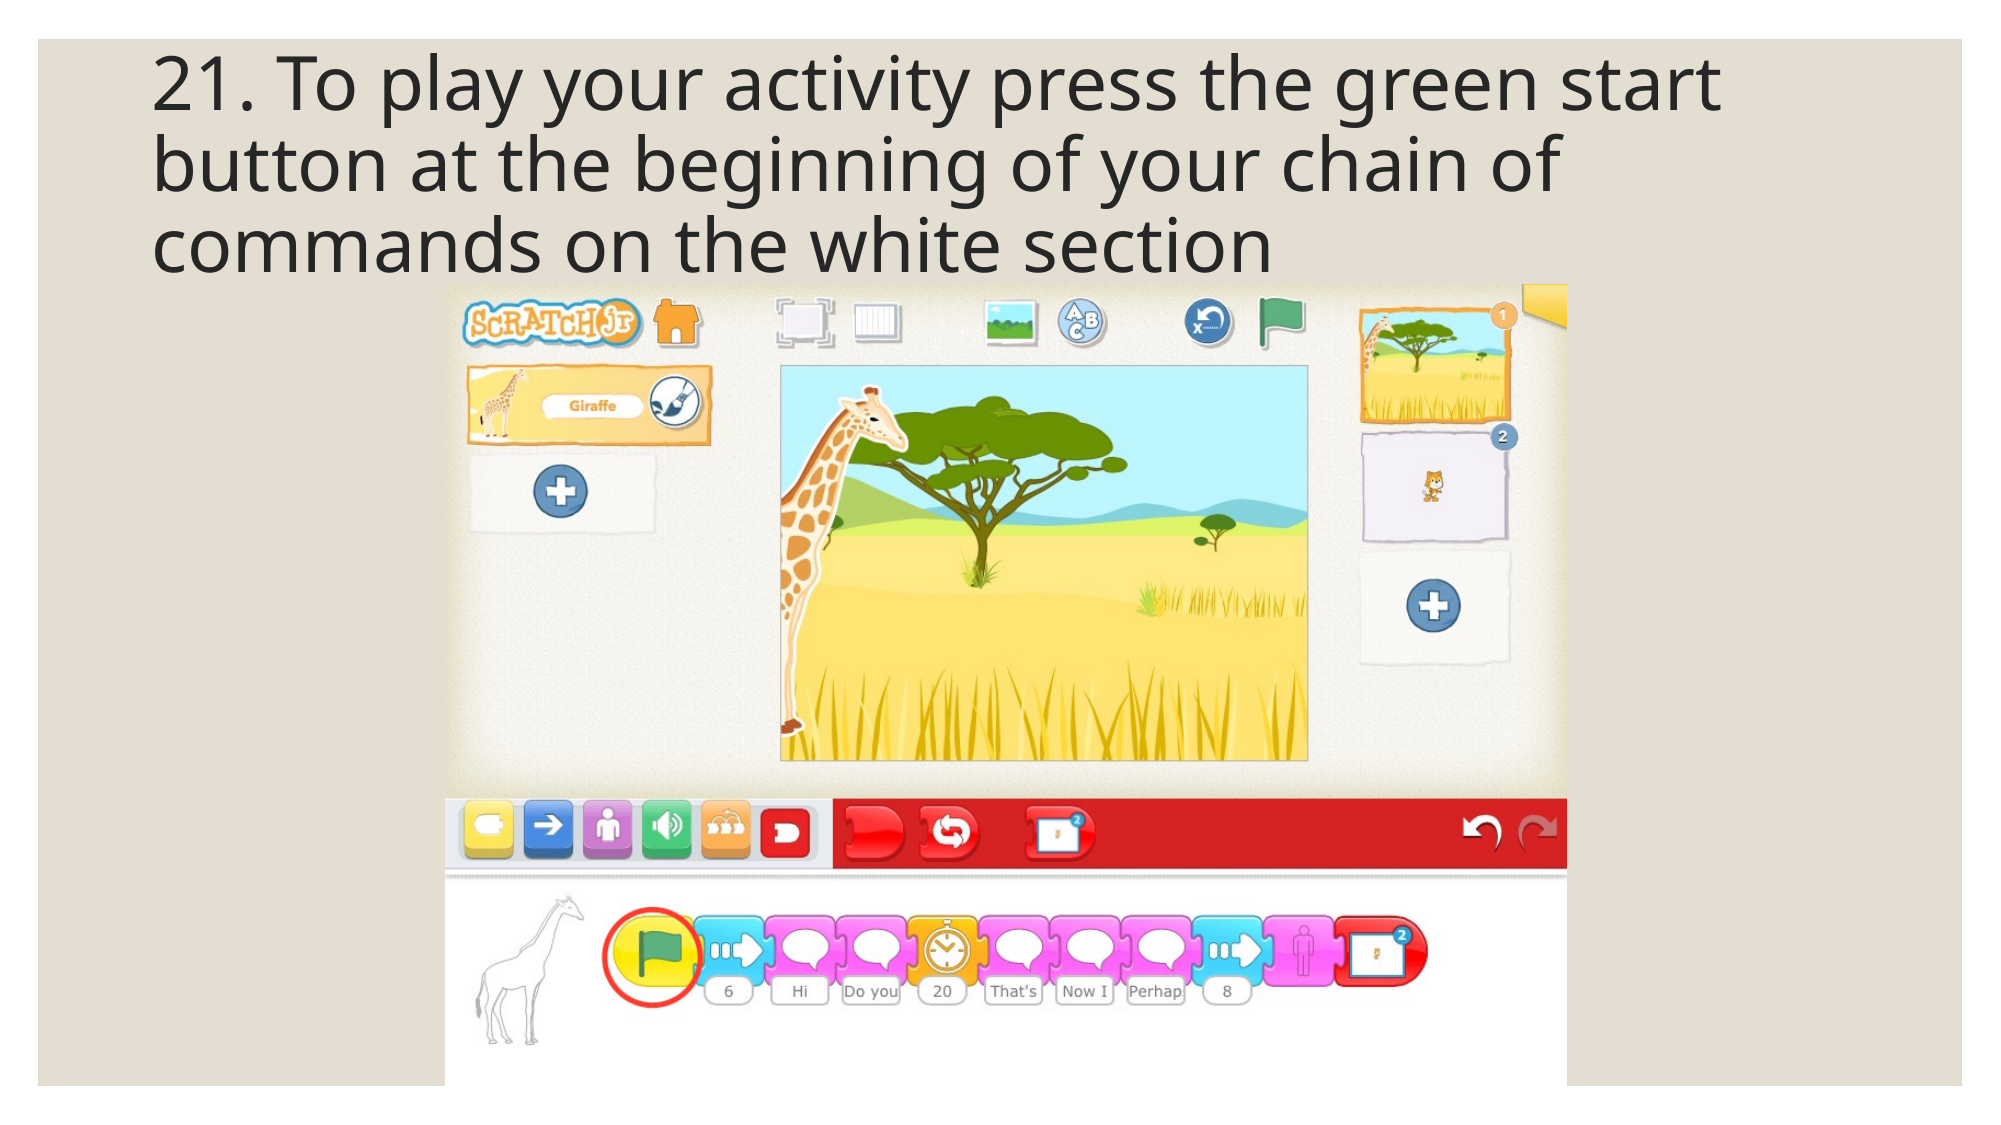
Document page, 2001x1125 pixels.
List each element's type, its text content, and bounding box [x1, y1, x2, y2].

title 21. To play your activity press the green start button at the beginning of your chain of commands on the white section [136, 37, 1876, 263]
picture [445, 284, 1567, 1125]
